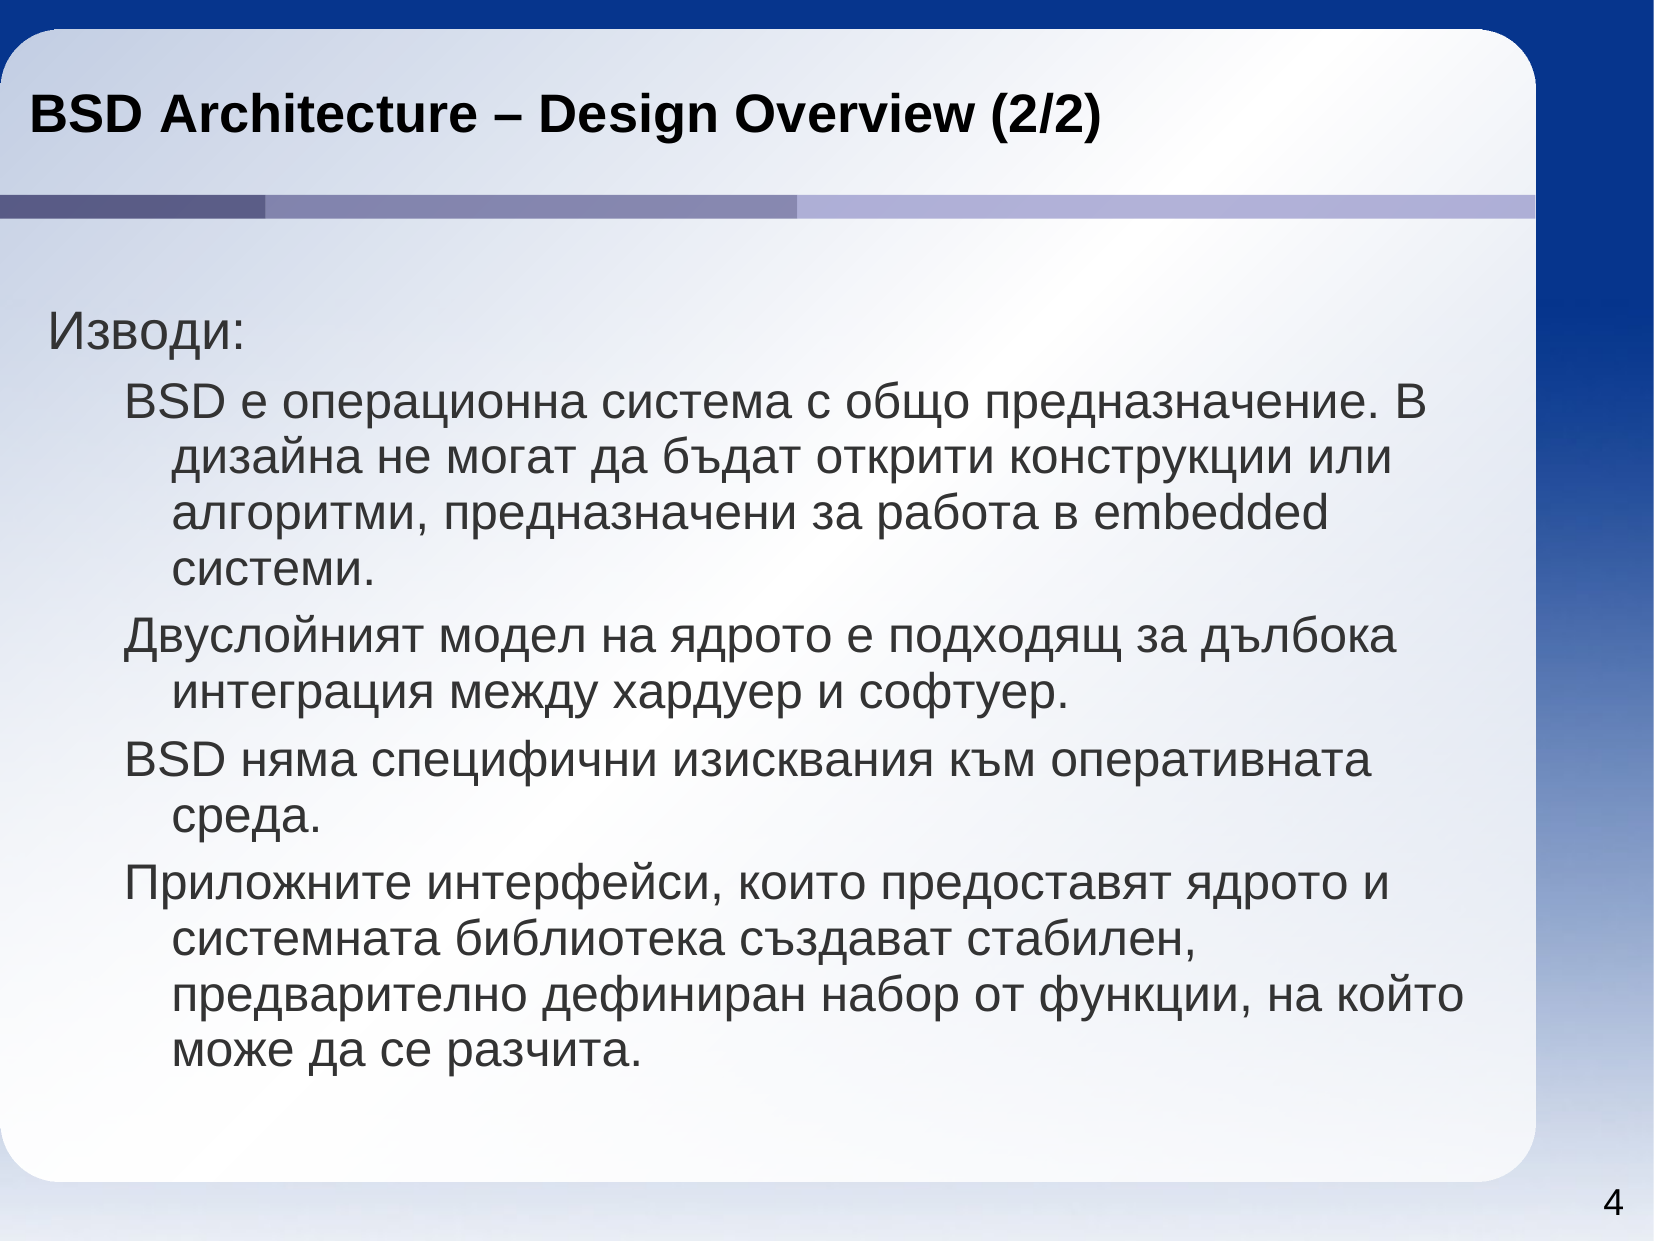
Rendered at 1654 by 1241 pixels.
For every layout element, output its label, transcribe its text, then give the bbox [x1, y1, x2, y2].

picture [0, 0, 1654, 1241]
title BSD Architecture – Design Overview (2/2) [29, 49, 1506, 178]
list Изводи: BSD е операционна система с общо предназначение. В дизайна не могат да бъдат открити конструкции или алгоритми, предназначени за работа в embedded системи. Двуслойният модел на ядрото е подходящ за дълбока интеграция между хардуер и софтуер. BSD няма специфични изисквания към оперативната среда. Приложните интерфейси, които предоставят ядрото и системната библиотека създават стабилен, предварително дефиниран набор от функции, на който може да се разчита. [29, 300, 1506, 1098]
